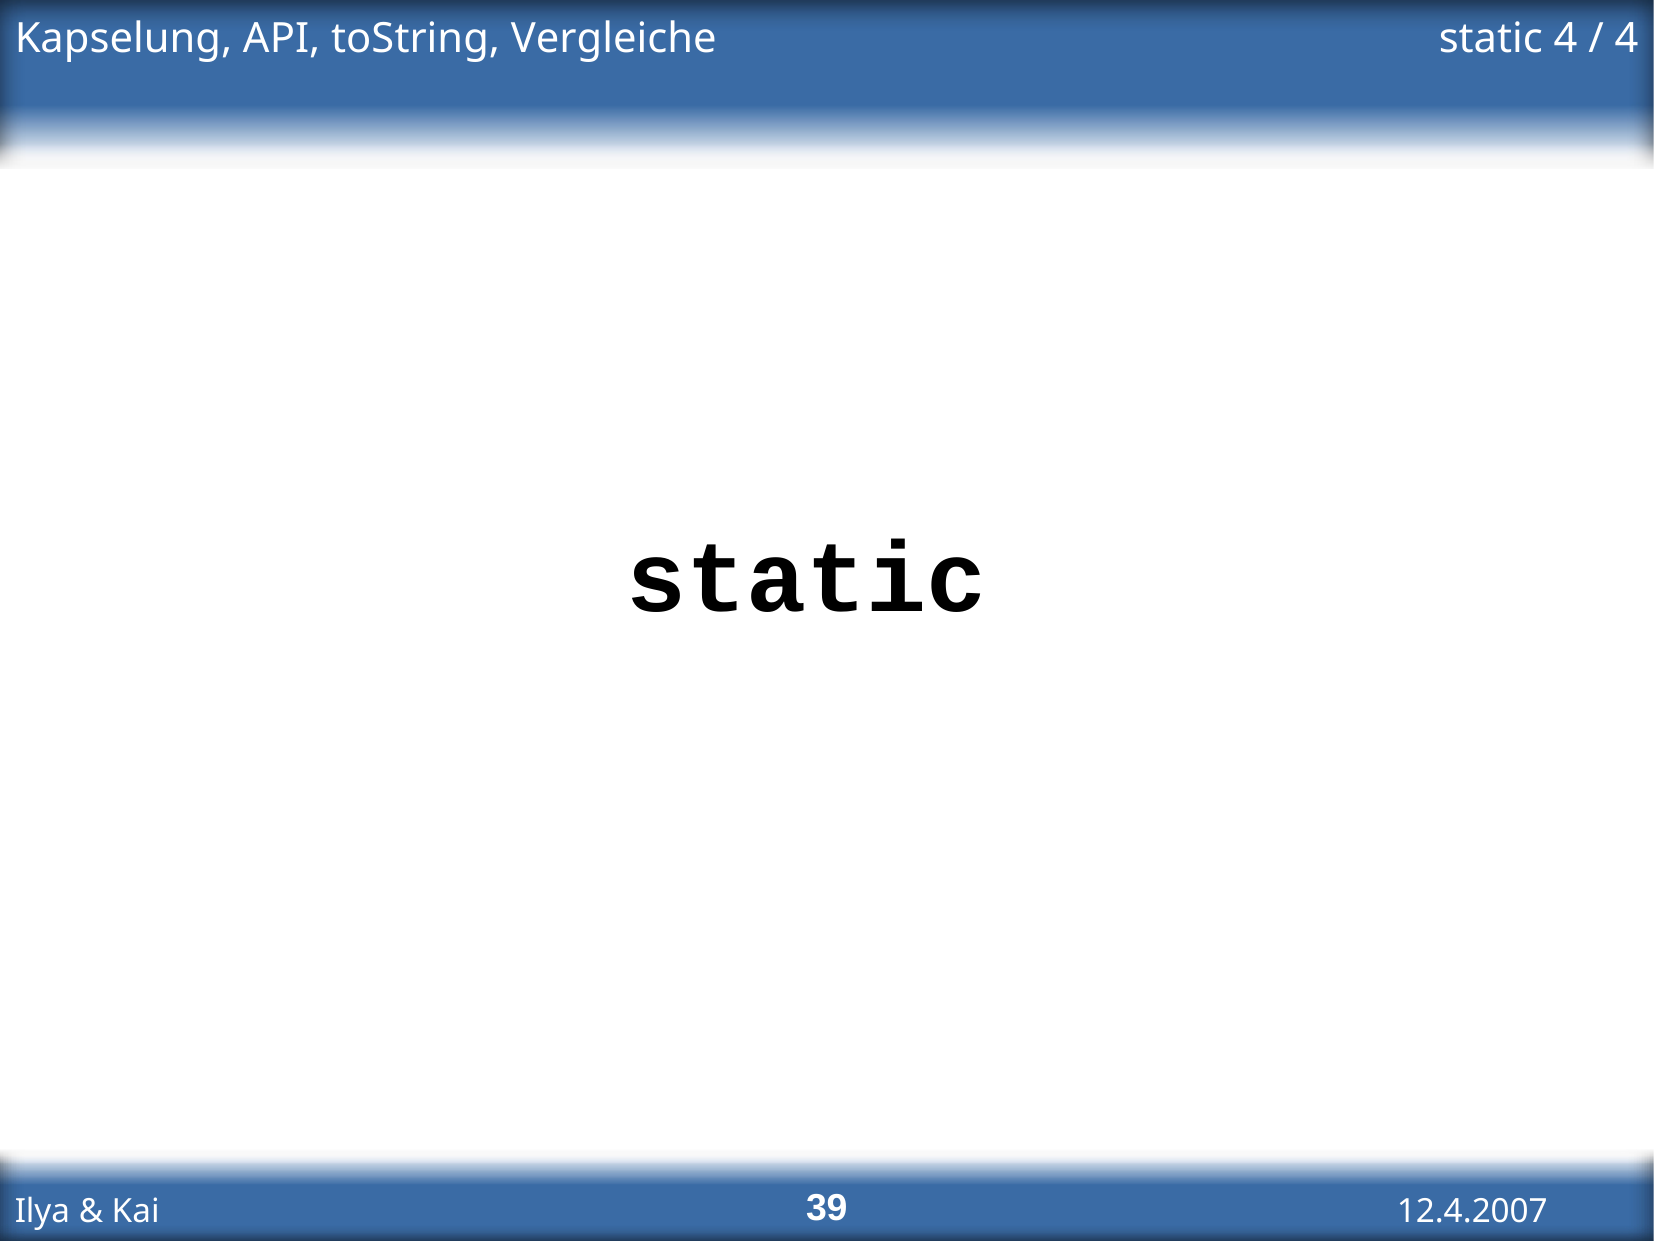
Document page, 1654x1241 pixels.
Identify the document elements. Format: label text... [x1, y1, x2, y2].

picture [0, 0, 1654, 169]
picture [0, 1149, 1654, 1241]
text_box static [611, 520, 1042, 662]
text_box static 4 / 4 [1226, 0, 1654, 73]
